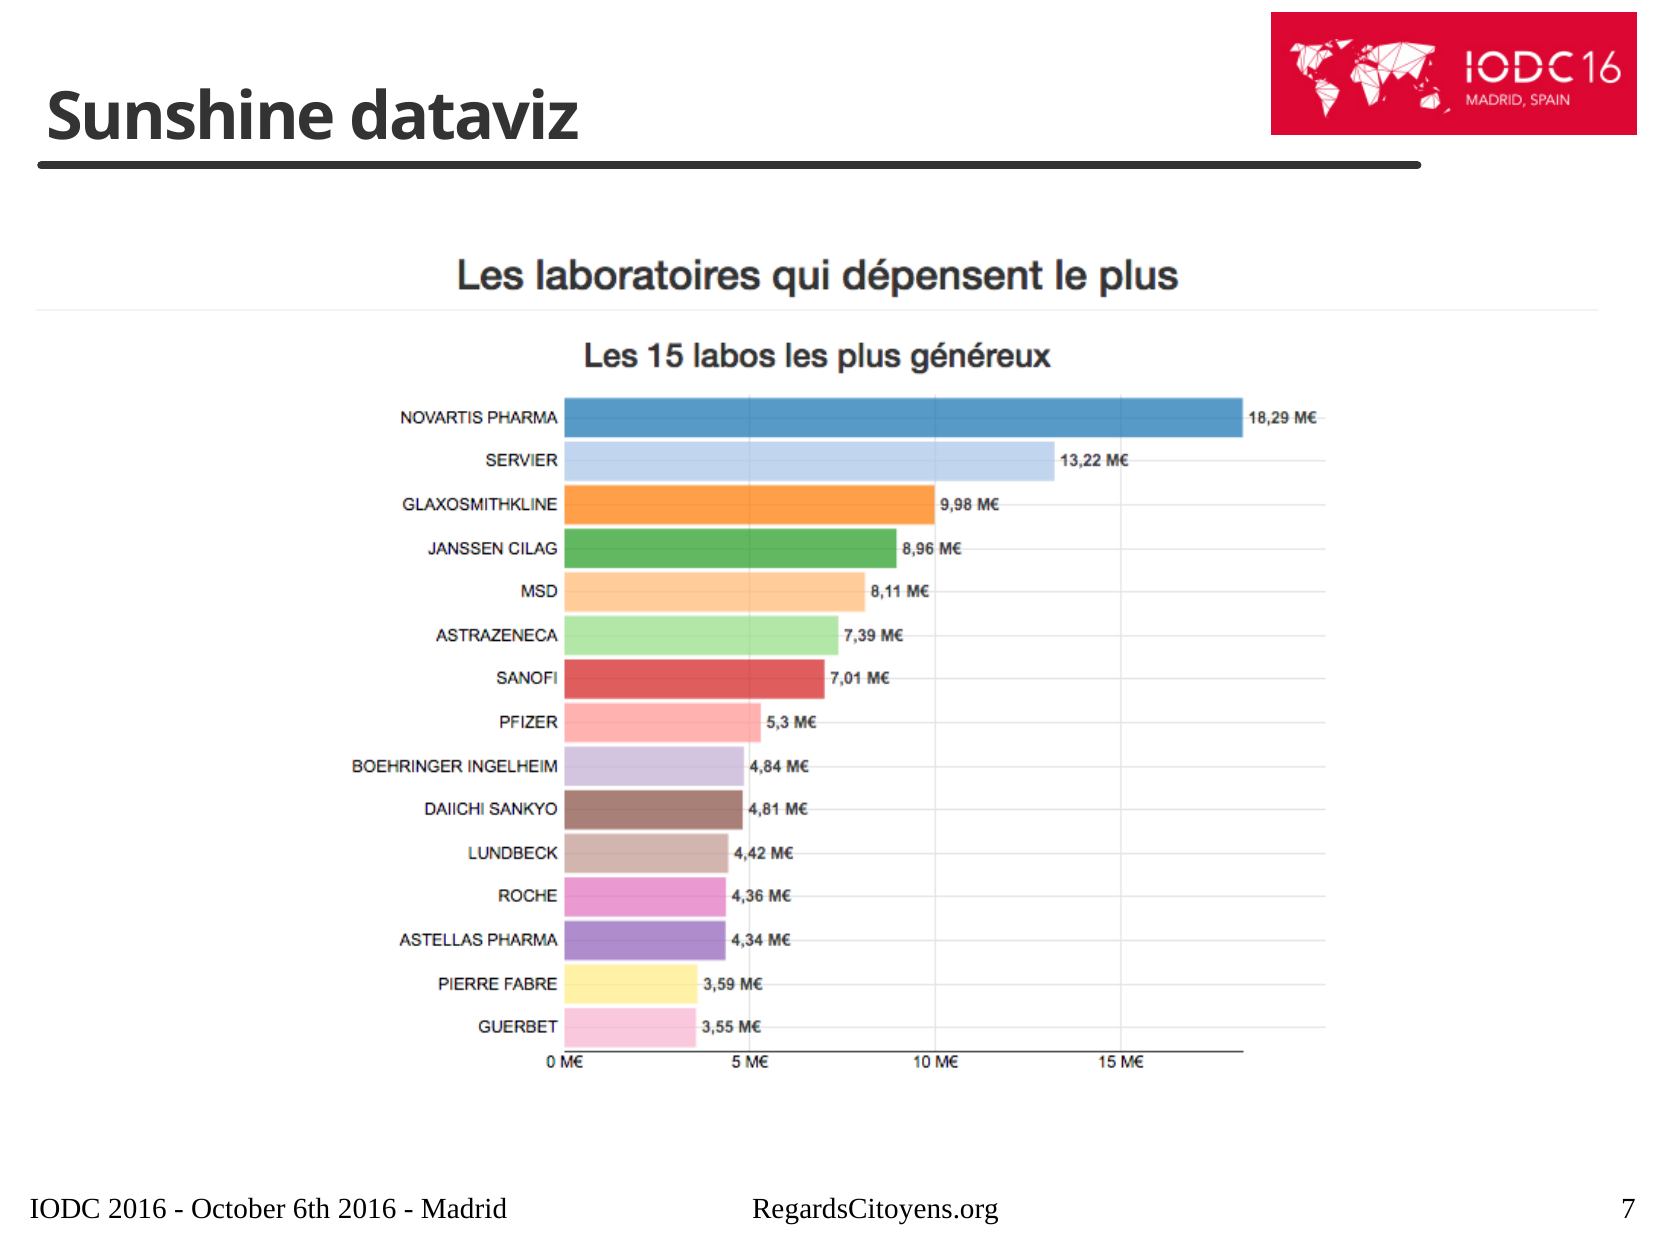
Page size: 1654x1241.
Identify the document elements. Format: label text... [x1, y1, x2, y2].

picture [1271, 12, 1637, 135]
picture [6, 212, 1632, 1109]
title Sunshine dataviz [29, 37, 1518, 189]
